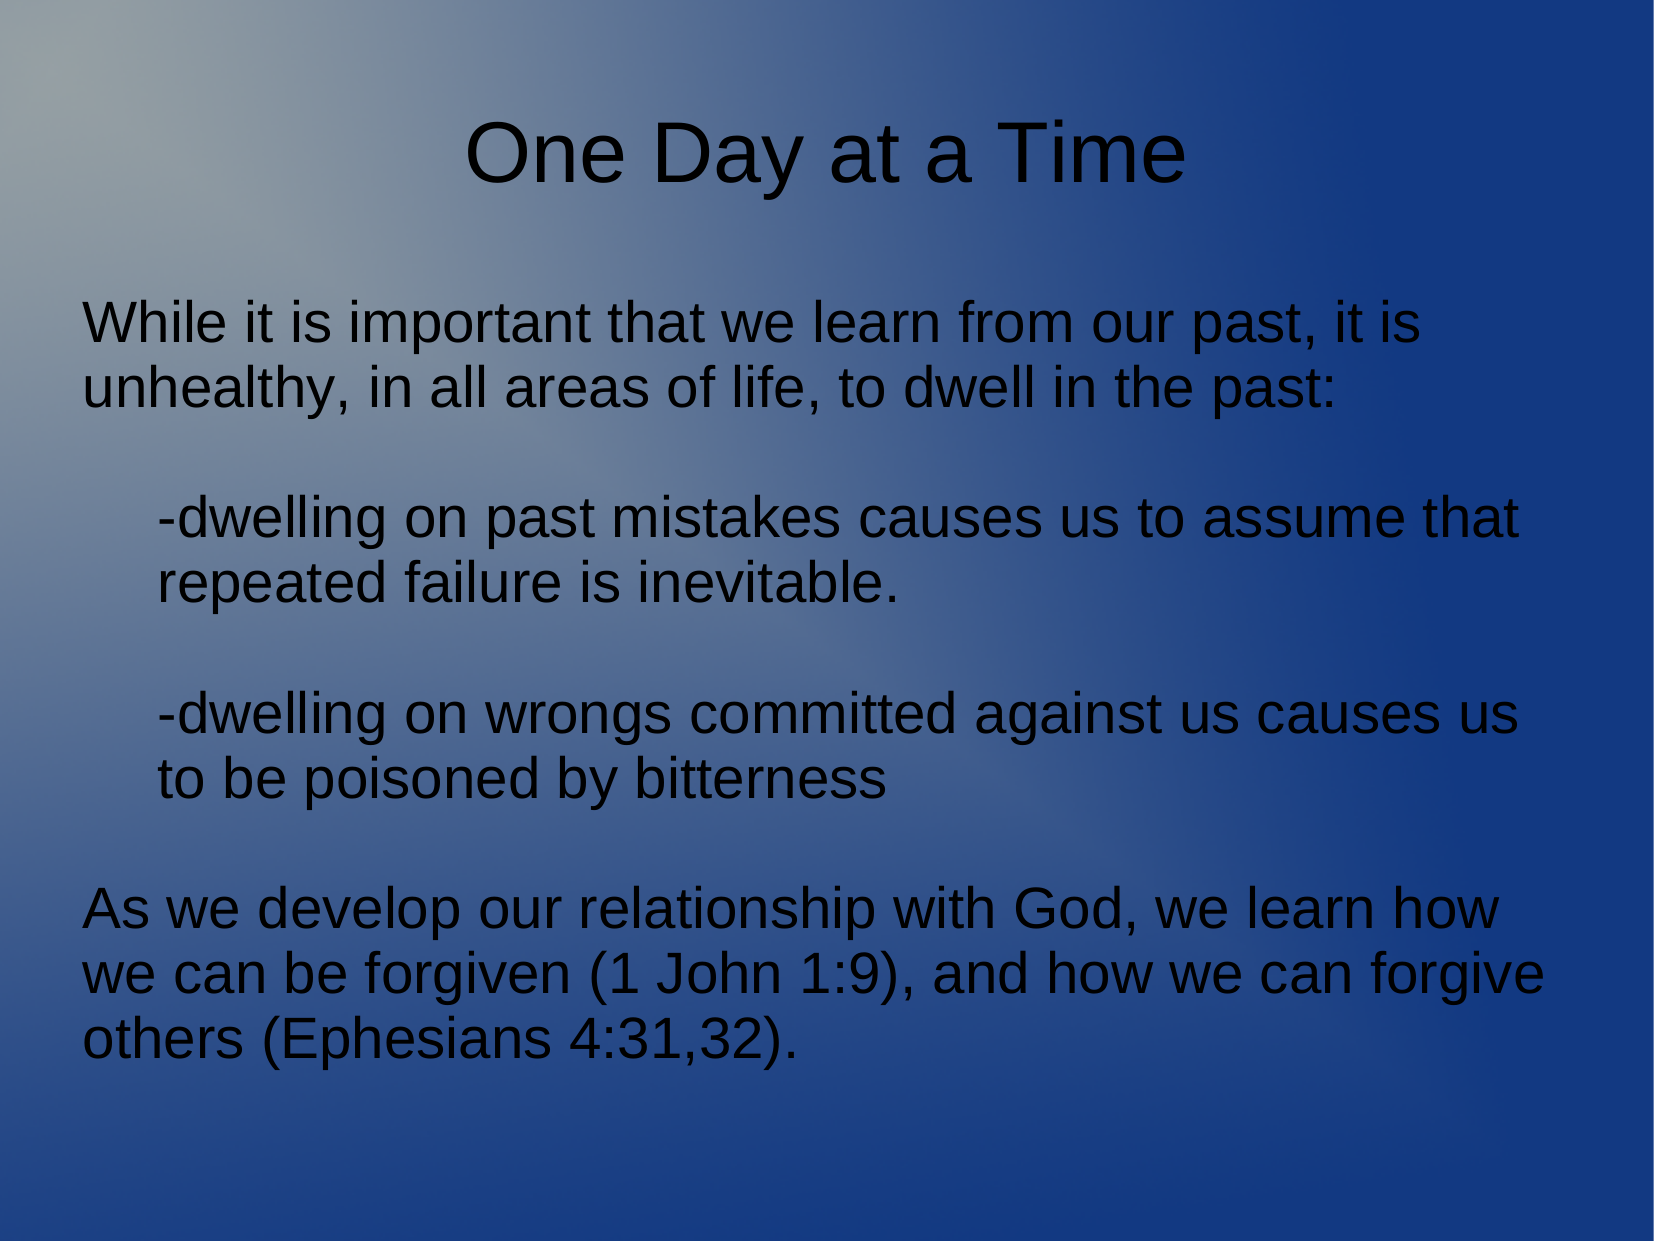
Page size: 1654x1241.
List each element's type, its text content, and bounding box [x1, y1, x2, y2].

title One Day at a Time [82, 49, 1571, 257]
picture [0, 0, 1654, 1241]
subtitle While it is important that we learn from our past, it is unhealthy, in all areas of life, to dwell in the past: -dwelling on past mistakes causes us to assume that repeated failure is inevitable. -dwelling on wrongs committed against us causes us to be poisoned by bitterness As we develop our relationship with God, we learn how we can be forgiven (1 John 1:9), and how we can forgive others (Ephesians 4:31,32). [82, 290, 1571, 1241]
